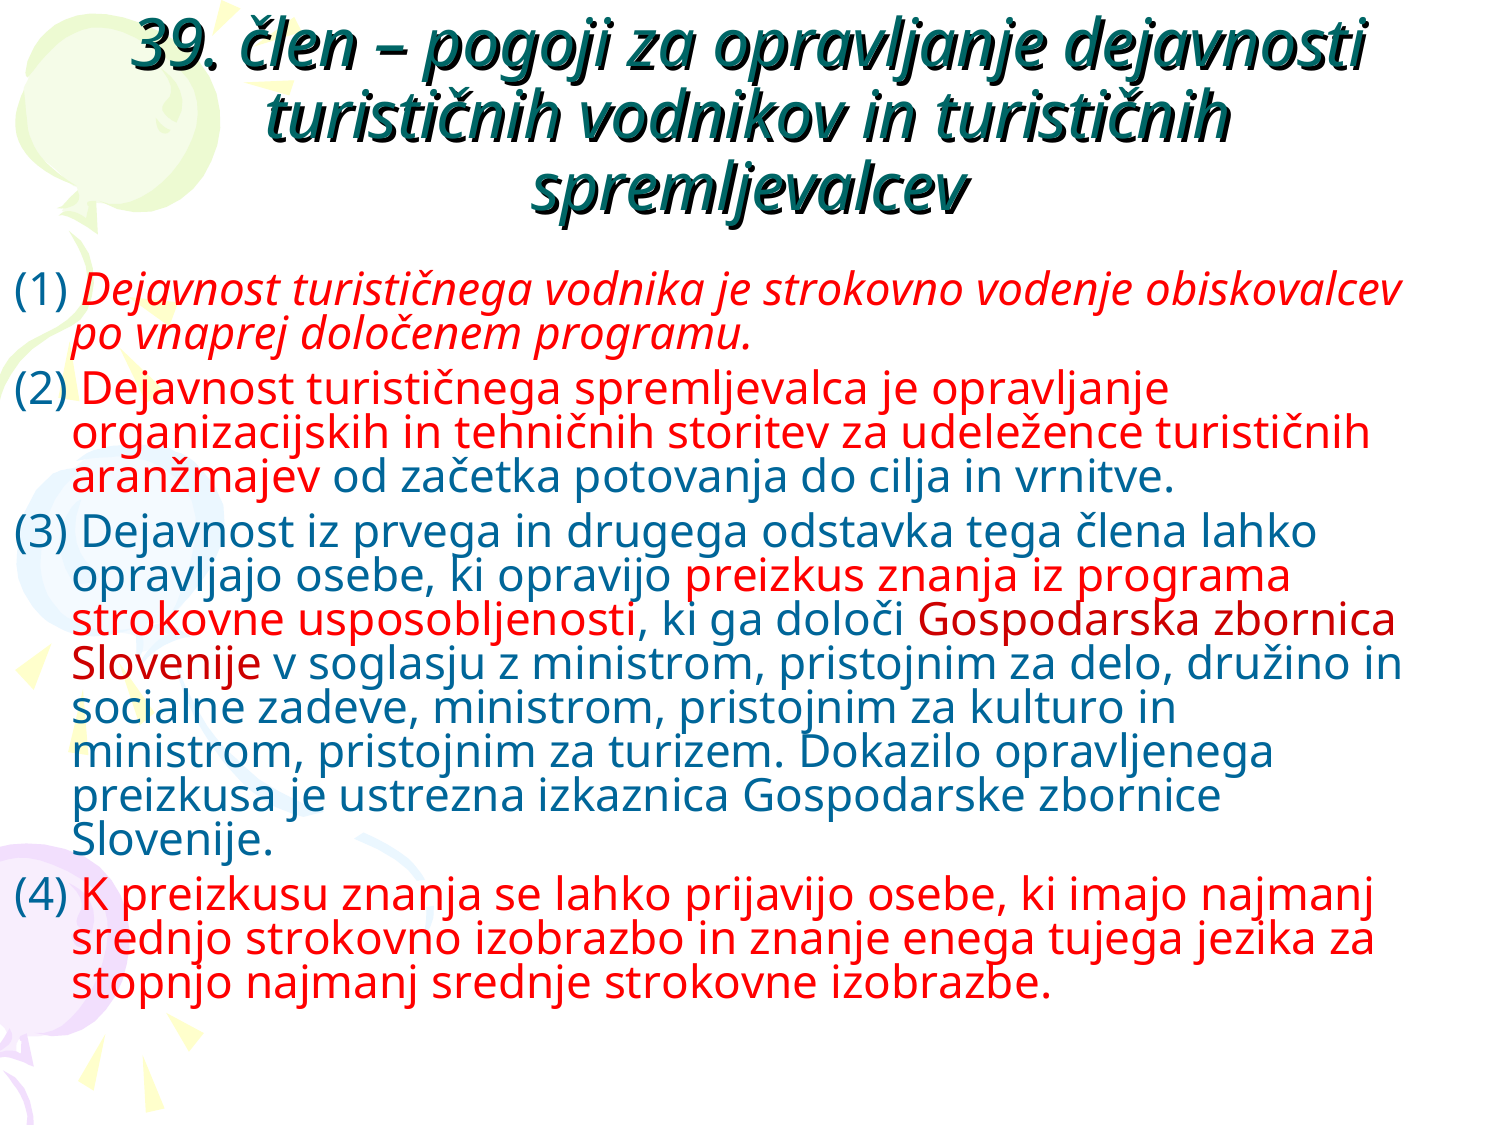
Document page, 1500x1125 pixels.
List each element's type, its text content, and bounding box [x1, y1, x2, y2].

title 39. člen – pogoji za opravljanje dejavnosti turističnih vodnikov in turističnih spremljevalcev [72, 16, 1426, 233]
list (1) Dejavnost turističnega vodnika je strokovno vodenje obiskovalcev po vnaprej določenem programu. (2) Dejavnost turističnega spremljevalca je opravljanje organizacijskih in tehničnih storitev za udeležence turističnih aranžmajev od začetka potovanja do cilja in vrnitve. (3) Dejavnost iz prvega in drugega odstavka tega člena lahko opravljajo osebe, ki opravijo preizkus znanja iz programa strokovne usposobljenosti, ki ga določi Gospodarska zbornica Slovenije v soglasju z ministrom, pristojnim za delo, družino in socialne zadeve, ministrom, pristojnim za kulturo in ministrom, pristojnim za turizem. Dokazilo opravljenega preizkusa je ustrezna izkaznica Gospodarske zbornice Slovenije. (4) K preizkusu znanja se lahko prijavijo osebe, ki imajo najmanj srednjo strokovno izobrazbo in znanje enega tujega jezika za stopnjo najmanj srednje strokovne izobrazbe. [0, 262, 1426, 994]
